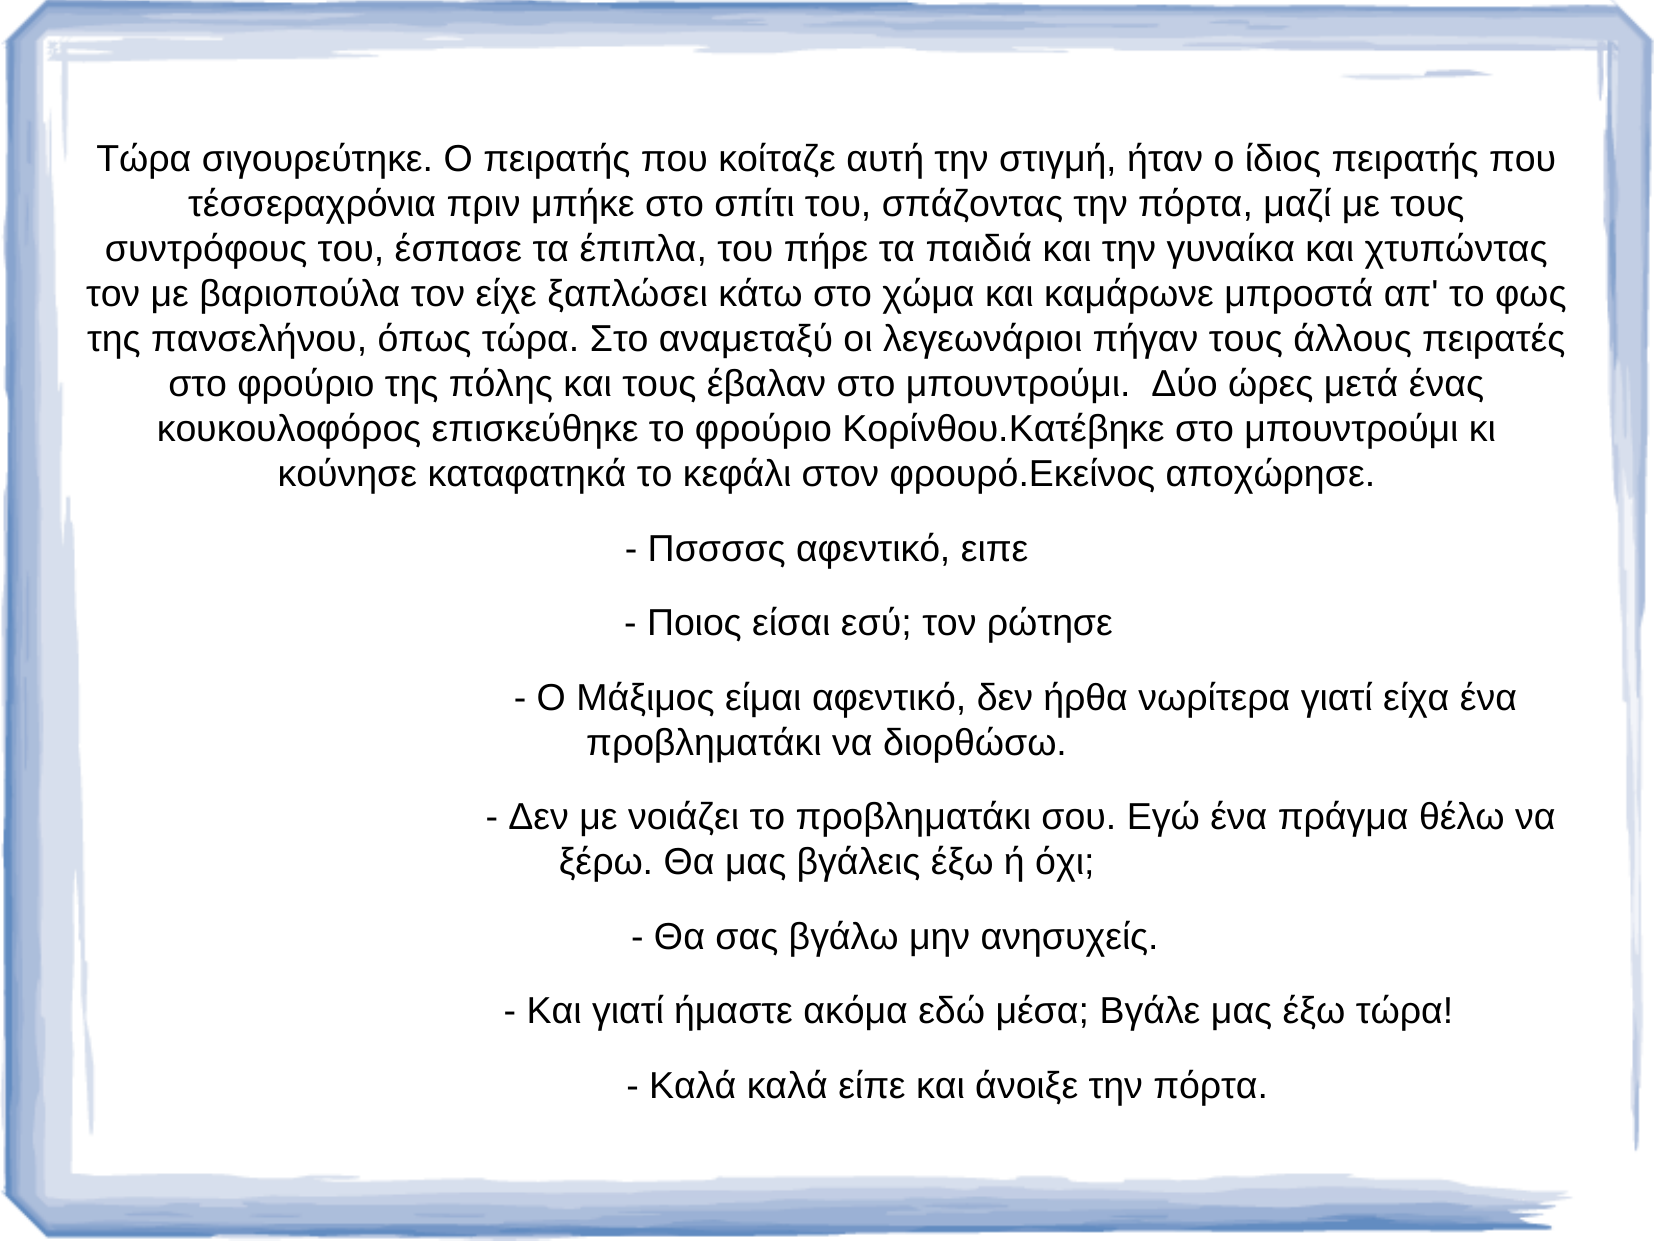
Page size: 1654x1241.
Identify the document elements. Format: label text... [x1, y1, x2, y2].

subtitle Τώρα σιγουρεύτηκε. Ο πειρατής που κοίταζε αυτή την στιγμή, ήταν ο ίδιος πειρατής που τέσσεραχρόνια πριν μπήκε στο σπίτι του, σπάζοντας την πόρτα, μαζί με τους συντρόφους του, έσπασε τα έπιπλα, του πήρε τα παιδιά και την γυναίκα και χτυπώντας τον με βαριοπούλα τον είχε ξαπλώσει κάτω στο χώμα και καμάρωνε μπροστά απ' το φως της πανσελήνου, όπως τώρα. Στο αναμεταξύ οι λεγεωνάριοι πήγαν τους άλλους πειρατές στο φρούριο της πόλης και τους έβαλαν στο μπουντρούμι. Δύο ώρες μετά ένας κουκουλοφόρος επισκεύθηκε το φρούριο Κορίνθου.Κατέβηκε στο μπουντρούμι κι κούνησε καταφατηκά το κεφάλι στον φρουρό.Εκείνος αποχώρησε. - Πσσσσς αφεντικό, ειπε - Ποιος είσαι εσύ; τον ρώτησε - Ο Μάξιμος είμαι αφεντικό, δεν ήρθα νωρίτερα γιατί είχα ένα προβληματάκι να διορθώσω. - Δεν με νοιάζει το προβληματάκι σου. Εγώ ένα πράγμα θέλω να ξέρω. Θα μας βγάλεις έξω ή όχι; - Θα σας βγάλω μην ανησυχείς. - Και γιατί ήμαστε ακόμα εδώ μέσα; Βγάλε μας έξω τώρα! - Καλά καλά είπε και άνοιξε την πόρτα. [82, 130, 1571, 1110]
